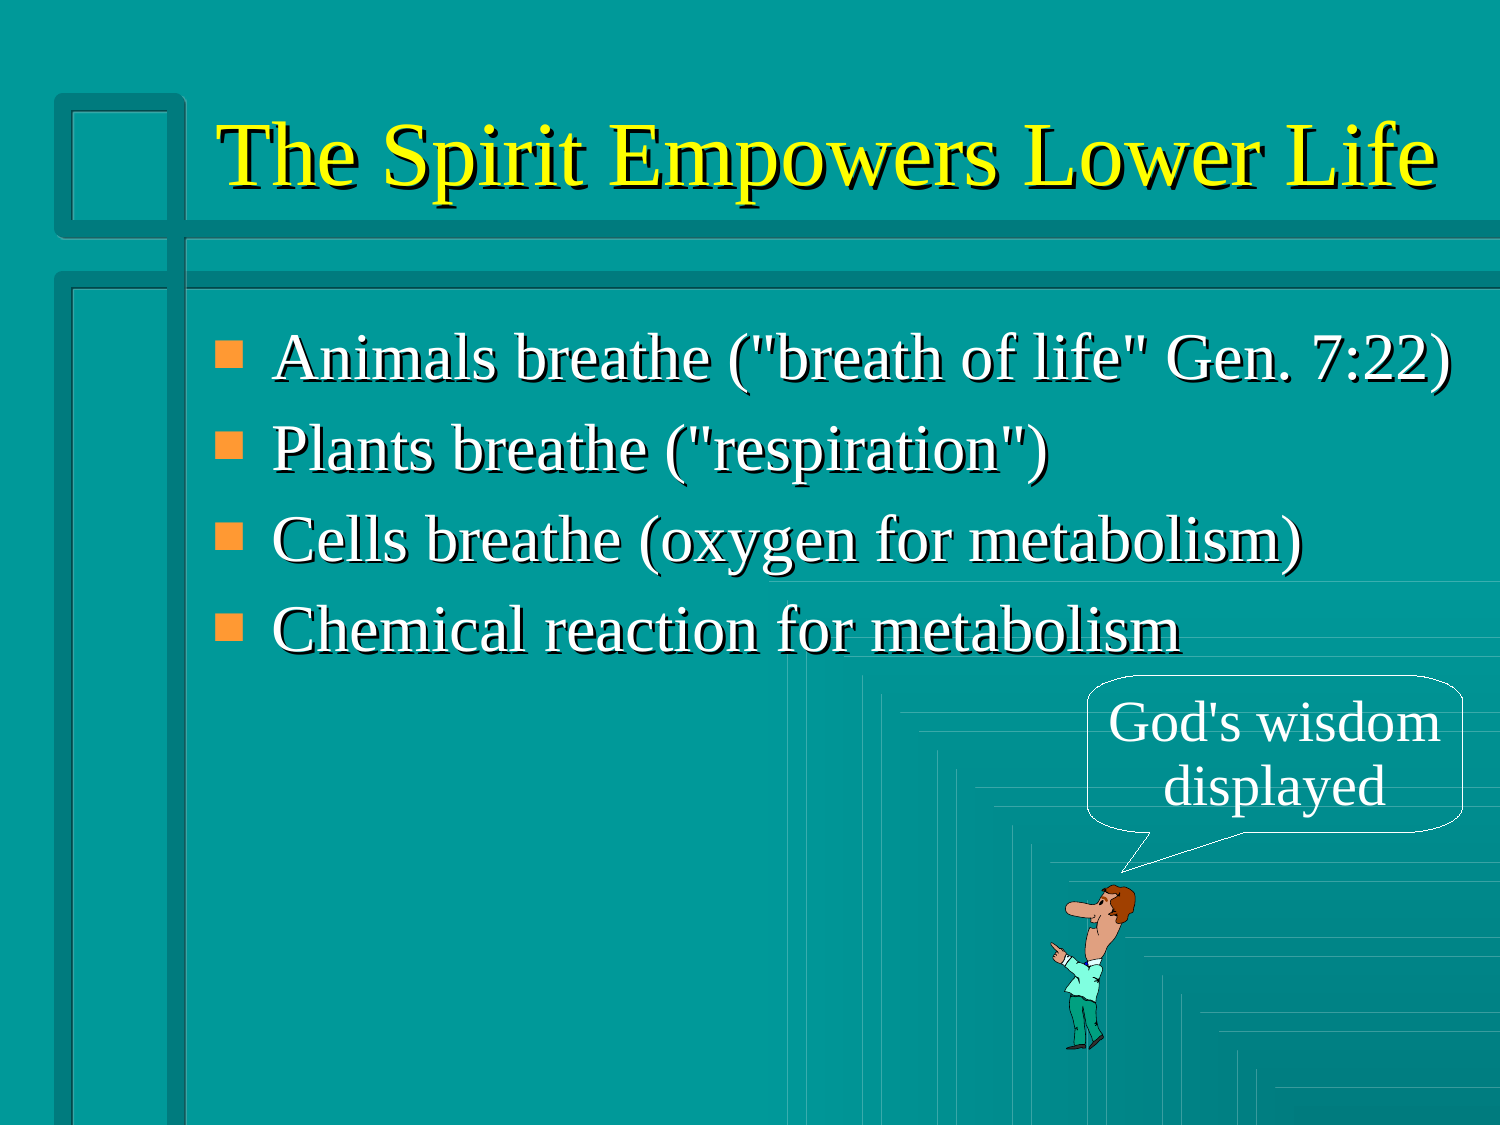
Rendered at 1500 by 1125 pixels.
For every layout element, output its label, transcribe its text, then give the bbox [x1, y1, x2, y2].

title The Spirit Empowers Lower Life [200, 34, 1476, 213]
text_box God's wisdom displayed [1087, 675, 1463, 873]
list Animals breathe ("breath of life" Gen. 7:22) Plants breathe ("respiration") Cells breathe (oxygen for metabolism) Chemical reaction for metabolism [200, 312, 1476, 988]
chart [1050, 884, 1136, 1051]
